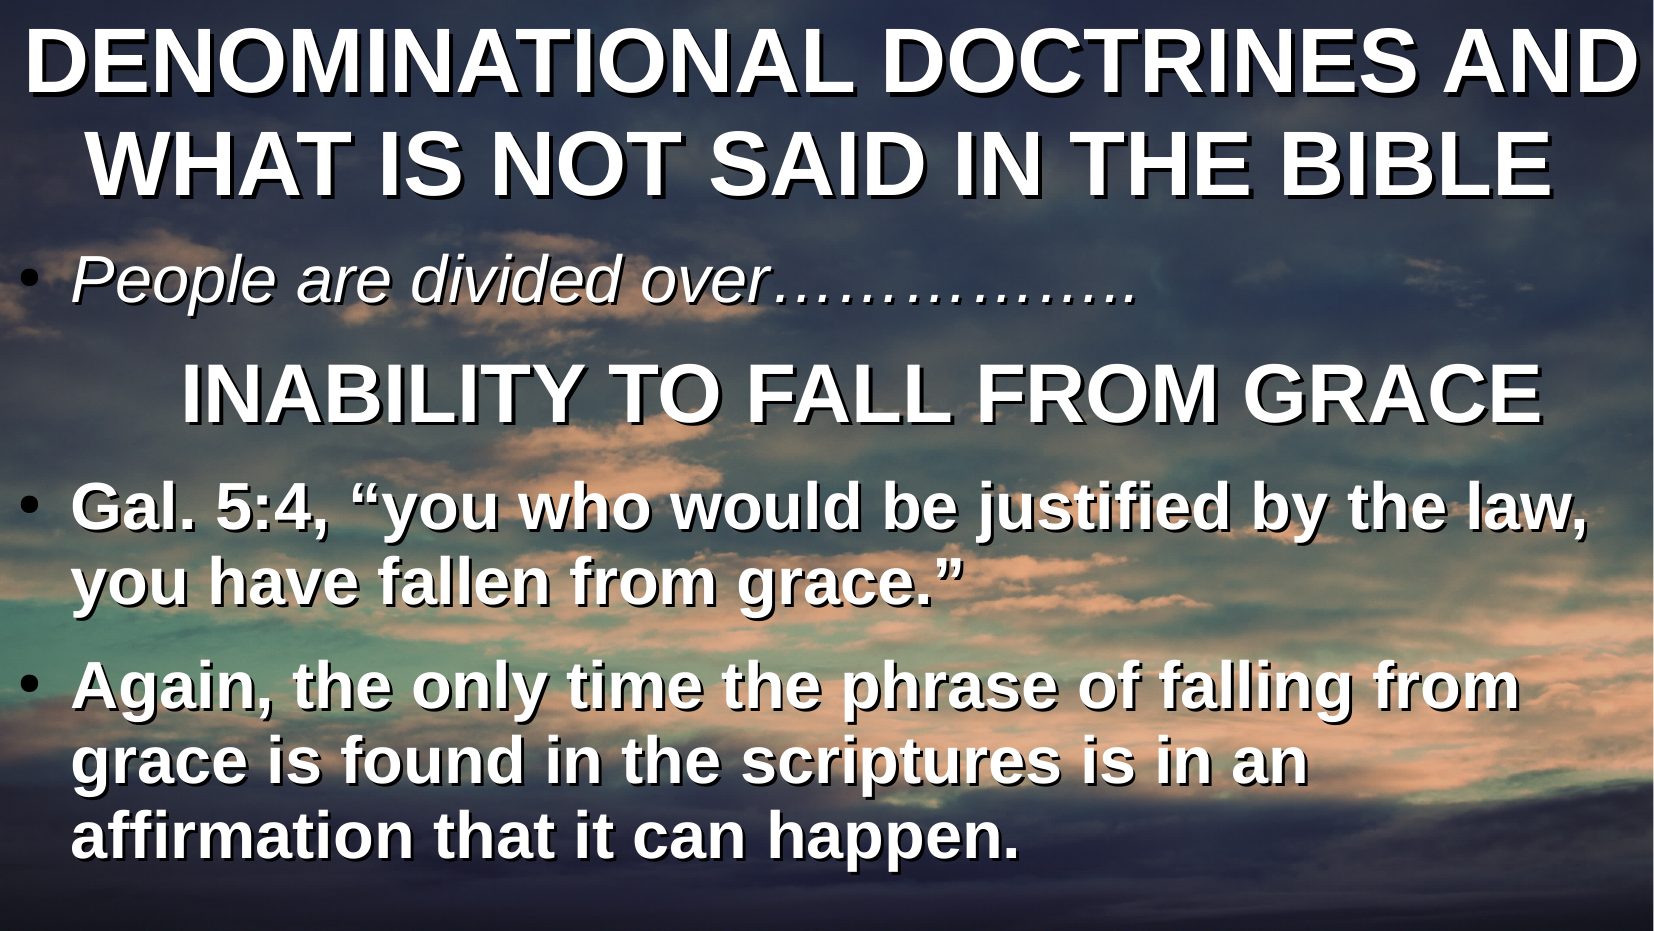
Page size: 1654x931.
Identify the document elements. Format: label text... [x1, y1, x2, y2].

list People are divided over…………….. INABILITY TO FALL FROM GRACE Gal. 5:4, “you who would be justified by the law, you have fallen from grace.” Again, the only time the phrase of falling from grace is found in the scriptures is in an affirmation that it can happen. [0, 242, 1654, 931]
picture [0, 0, 1654, 242]
title DENOMINATIONAL DOCTRINES AND WHAT IS NOT SAID IN THE BIBLE [15, 9, 1651, 216]
